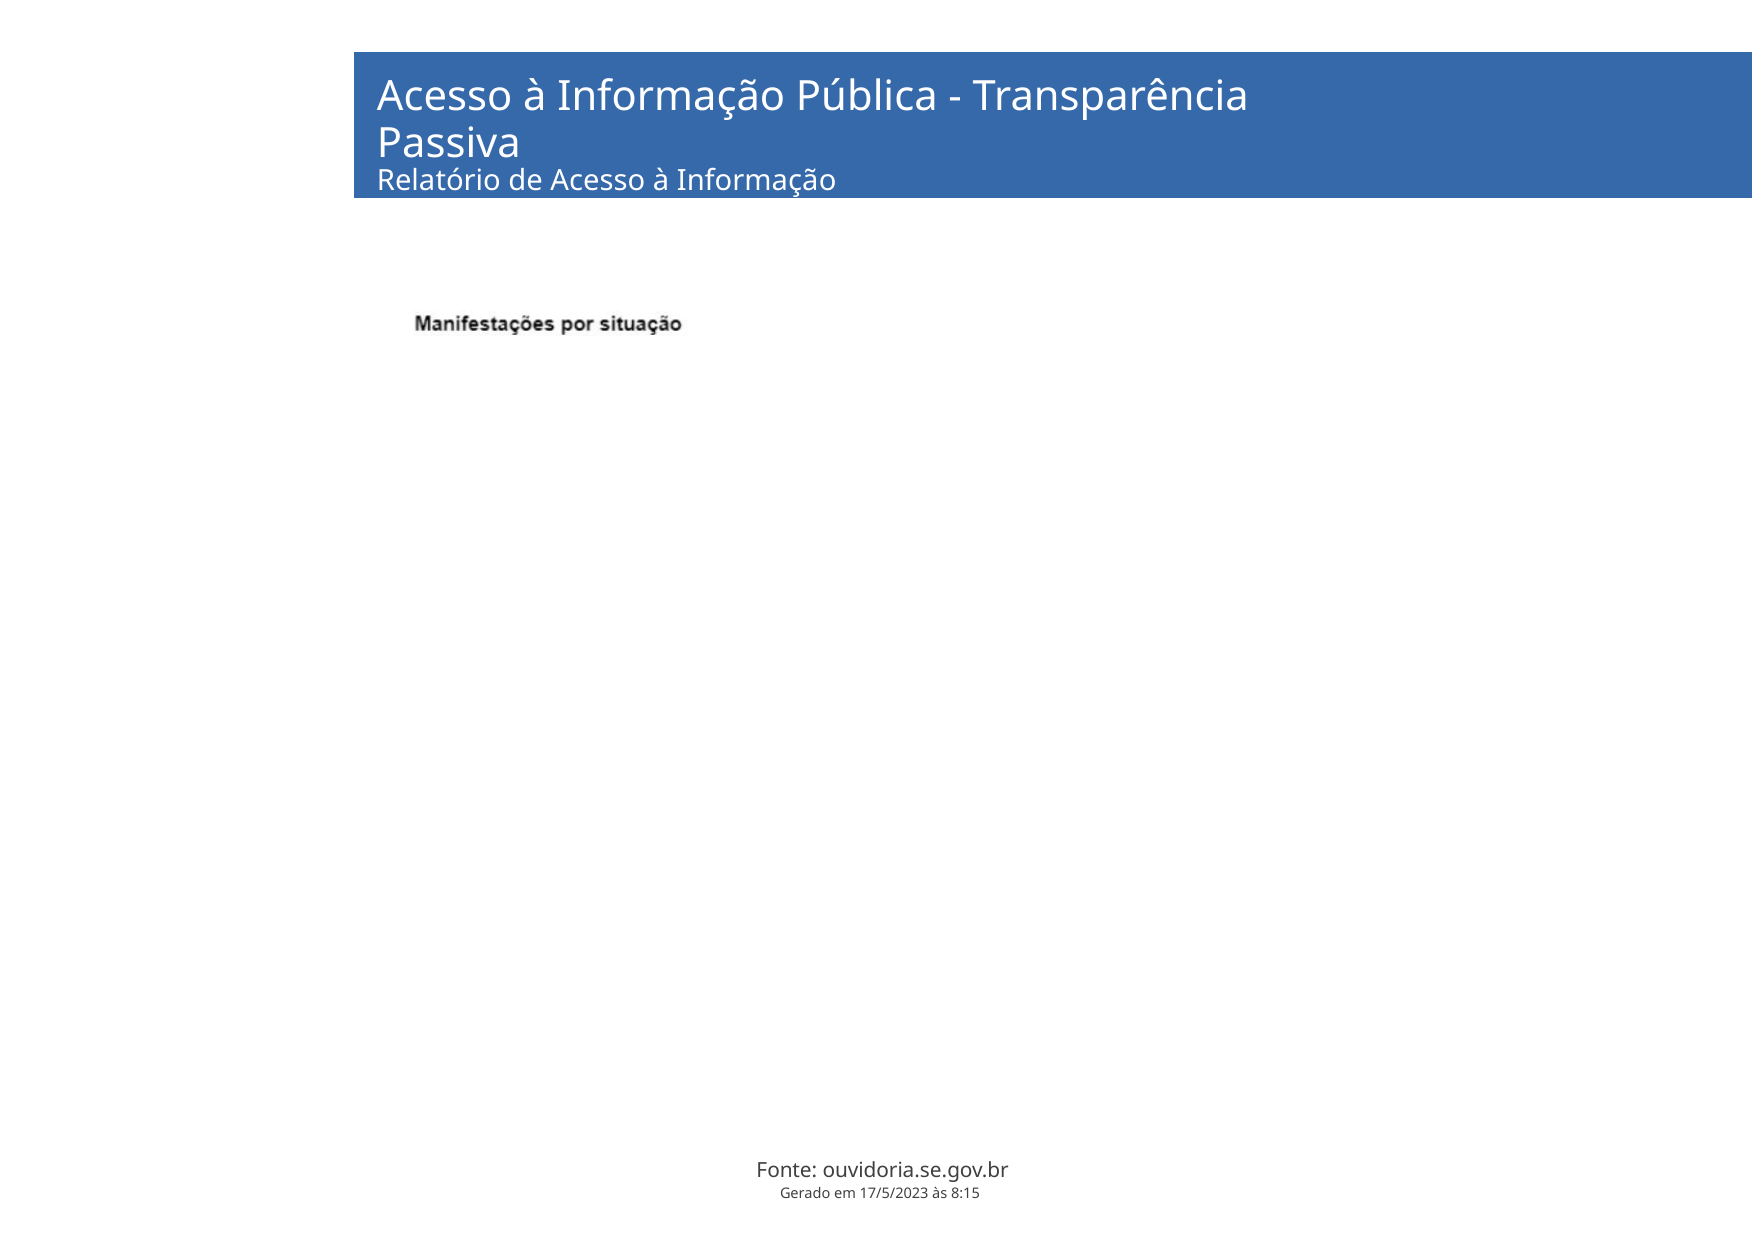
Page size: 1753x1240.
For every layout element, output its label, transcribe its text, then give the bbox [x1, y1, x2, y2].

text_box [354, 52, 1752, 198]
text_box Acesso à Informação Pública - Transparência Passiva Relatório de Acesso à Informação EMSETURAbril a Abril de 2023 [376, 72, 1403, 228]
text_box Fonte: ouvidoria.se.gov.br [756, 1158, 1023, 1182]
text_box [155, 211, 1599, 1028]
text_box Gerado em 17/5/2023 às 8:15 [780, 1184, 999, 1202]
